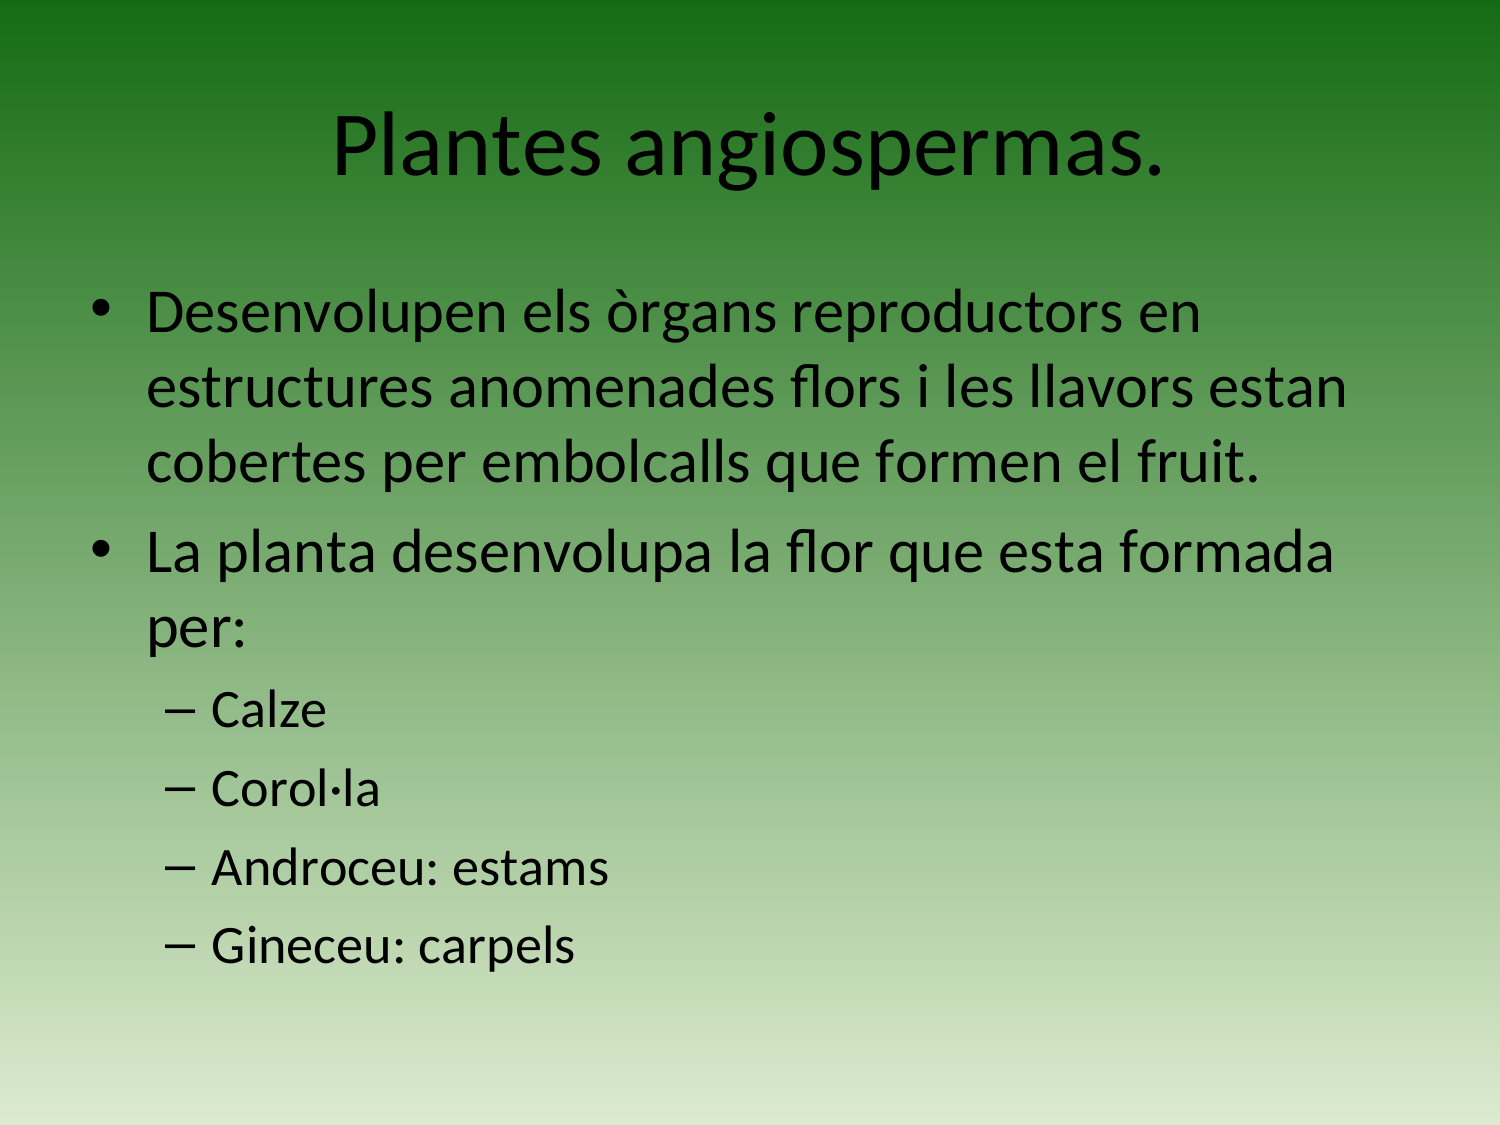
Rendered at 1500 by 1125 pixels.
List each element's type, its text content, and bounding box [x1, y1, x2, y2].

title Plantes angiospermas. [75, 45, 1426, 233]
list Desenvolupen els òrgans reproductors en estructures anomenades flors i les llavors estan cobertes per embolcalls que formen el fruit. La planta desenvolupa la flor que esta formada per: Calze Corol·la Androceu: estams Gineceu: carpels [75, 262, 1426, 1006]
